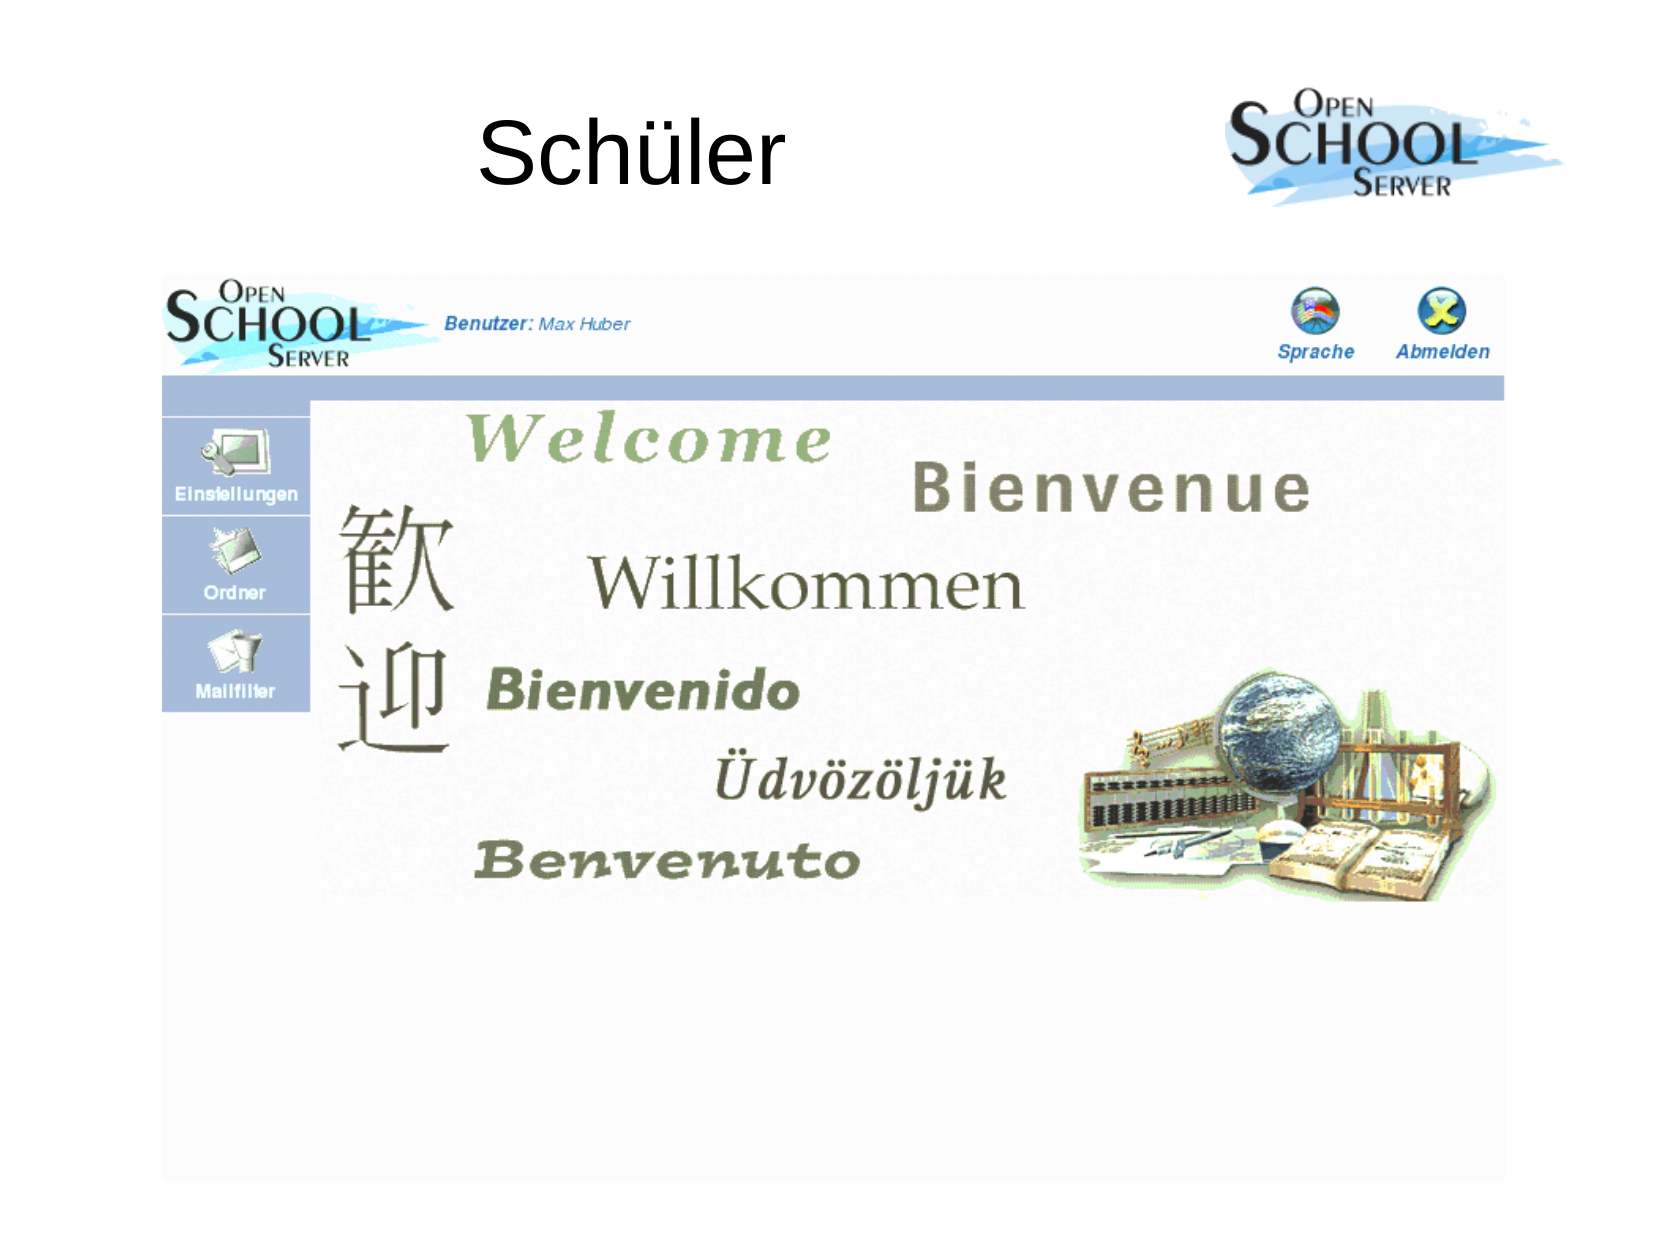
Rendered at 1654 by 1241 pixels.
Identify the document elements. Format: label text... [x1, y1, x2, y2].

picture [1225, 82, 1565, 207]
title Schüler [82, 49, 1182, 257]
picture [162, 274, 1506, 1182]
